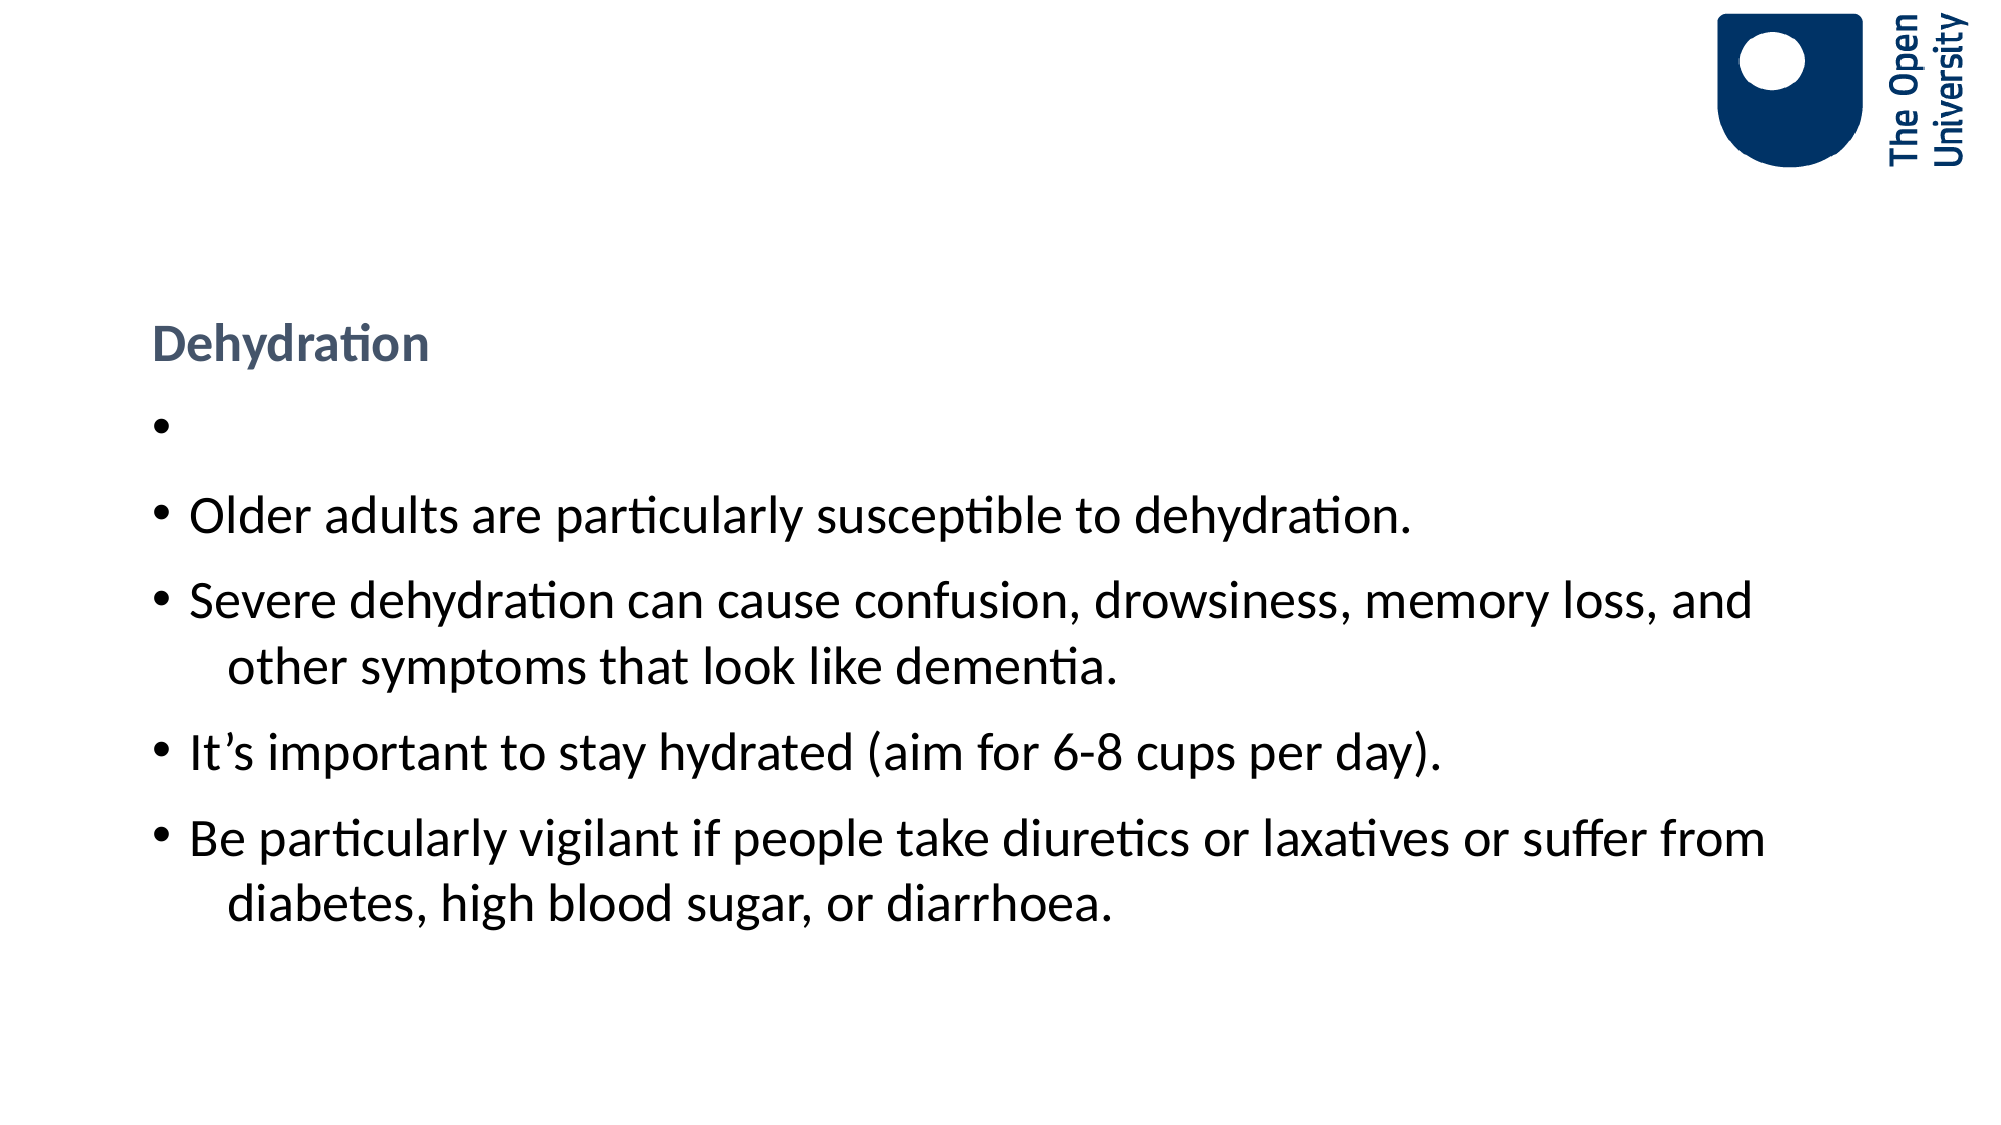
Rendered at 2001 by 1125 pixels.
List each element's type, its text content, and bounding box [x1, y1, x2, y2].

picture [1716, 10, 1971, 170]
list Dehydration Older adults are particularly susceptible to dehydration. Severe dehydration can cause confusion, drowsiness, memory loss, and other symptoms that look like dementia. It’s important to stay hydrated (aim for 6-8 cups per day). Be particularly vigilant if people take diuretics or laxatives or suffer from diabetes, high blood sugar, or diarrhoea. [137, 299, 1863, 1014]
